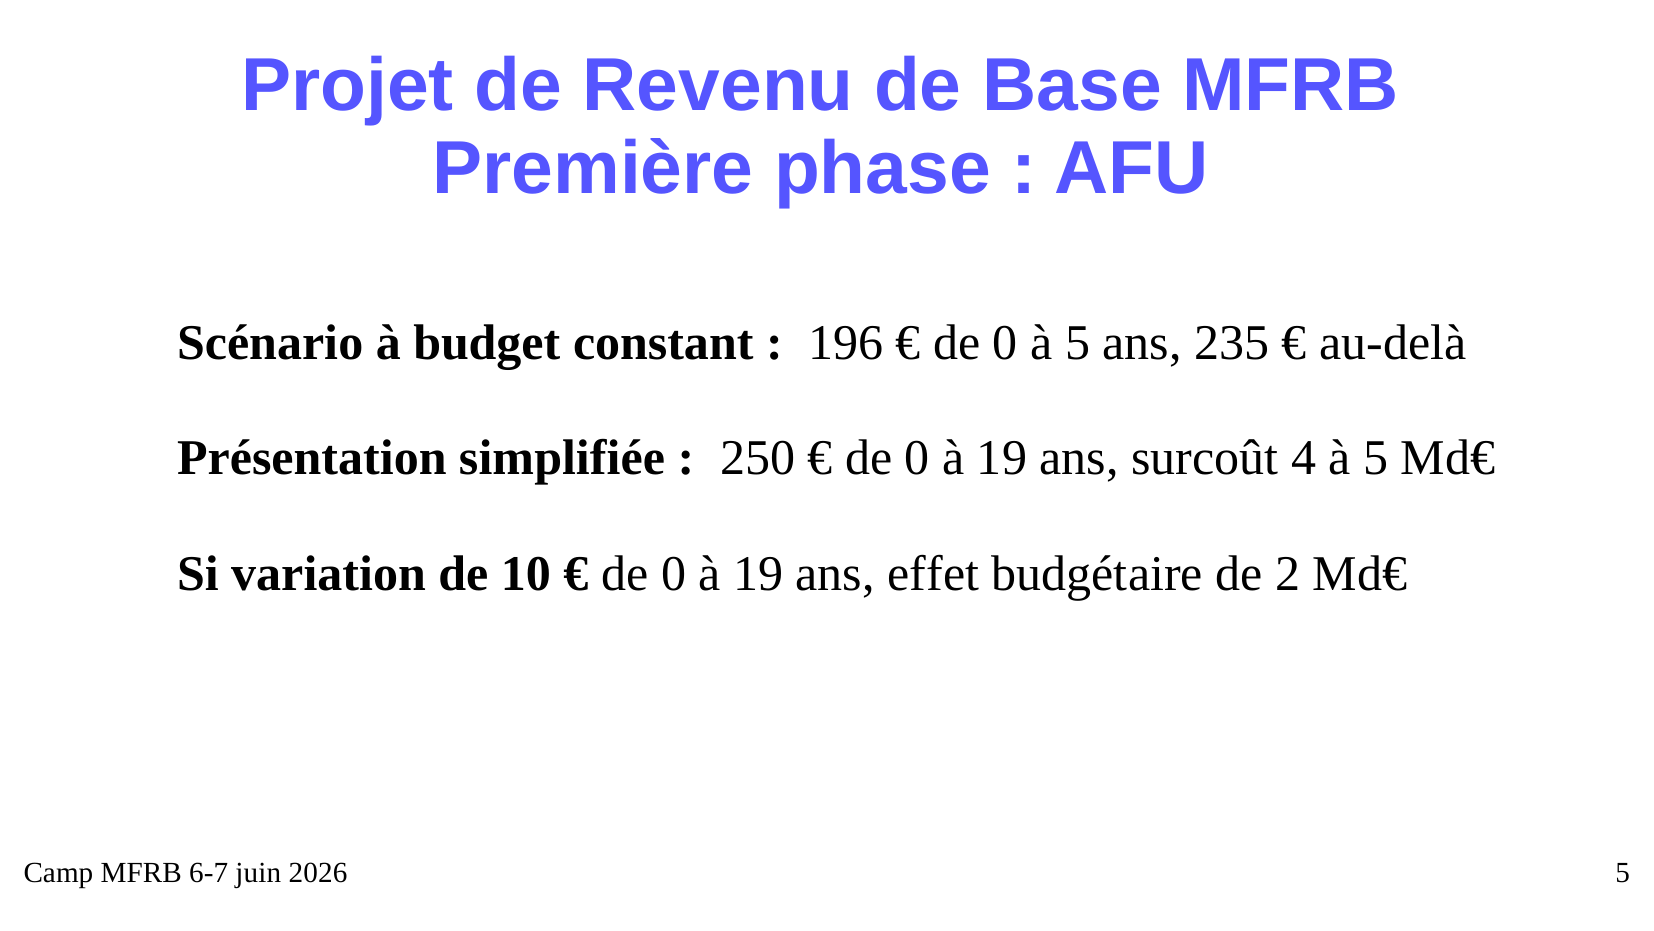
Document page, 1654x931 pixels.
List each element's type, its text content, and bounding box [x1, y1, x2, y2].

title Projet de Revenu de Base MFRB Première phase : AFU [76, 0, 1565, 252]
text_box Scénario à budget constant : 196 € de 0 à 5 ans, 235 € au-delà Présentation simplifiée : 250 € de 0 à 19 ans, surcoût 4 à 5 Md€ Si variation de 10 € de 0 à 19 ans, effet budgétaire de 2 Md€ [177, 306, 1506, 650]
